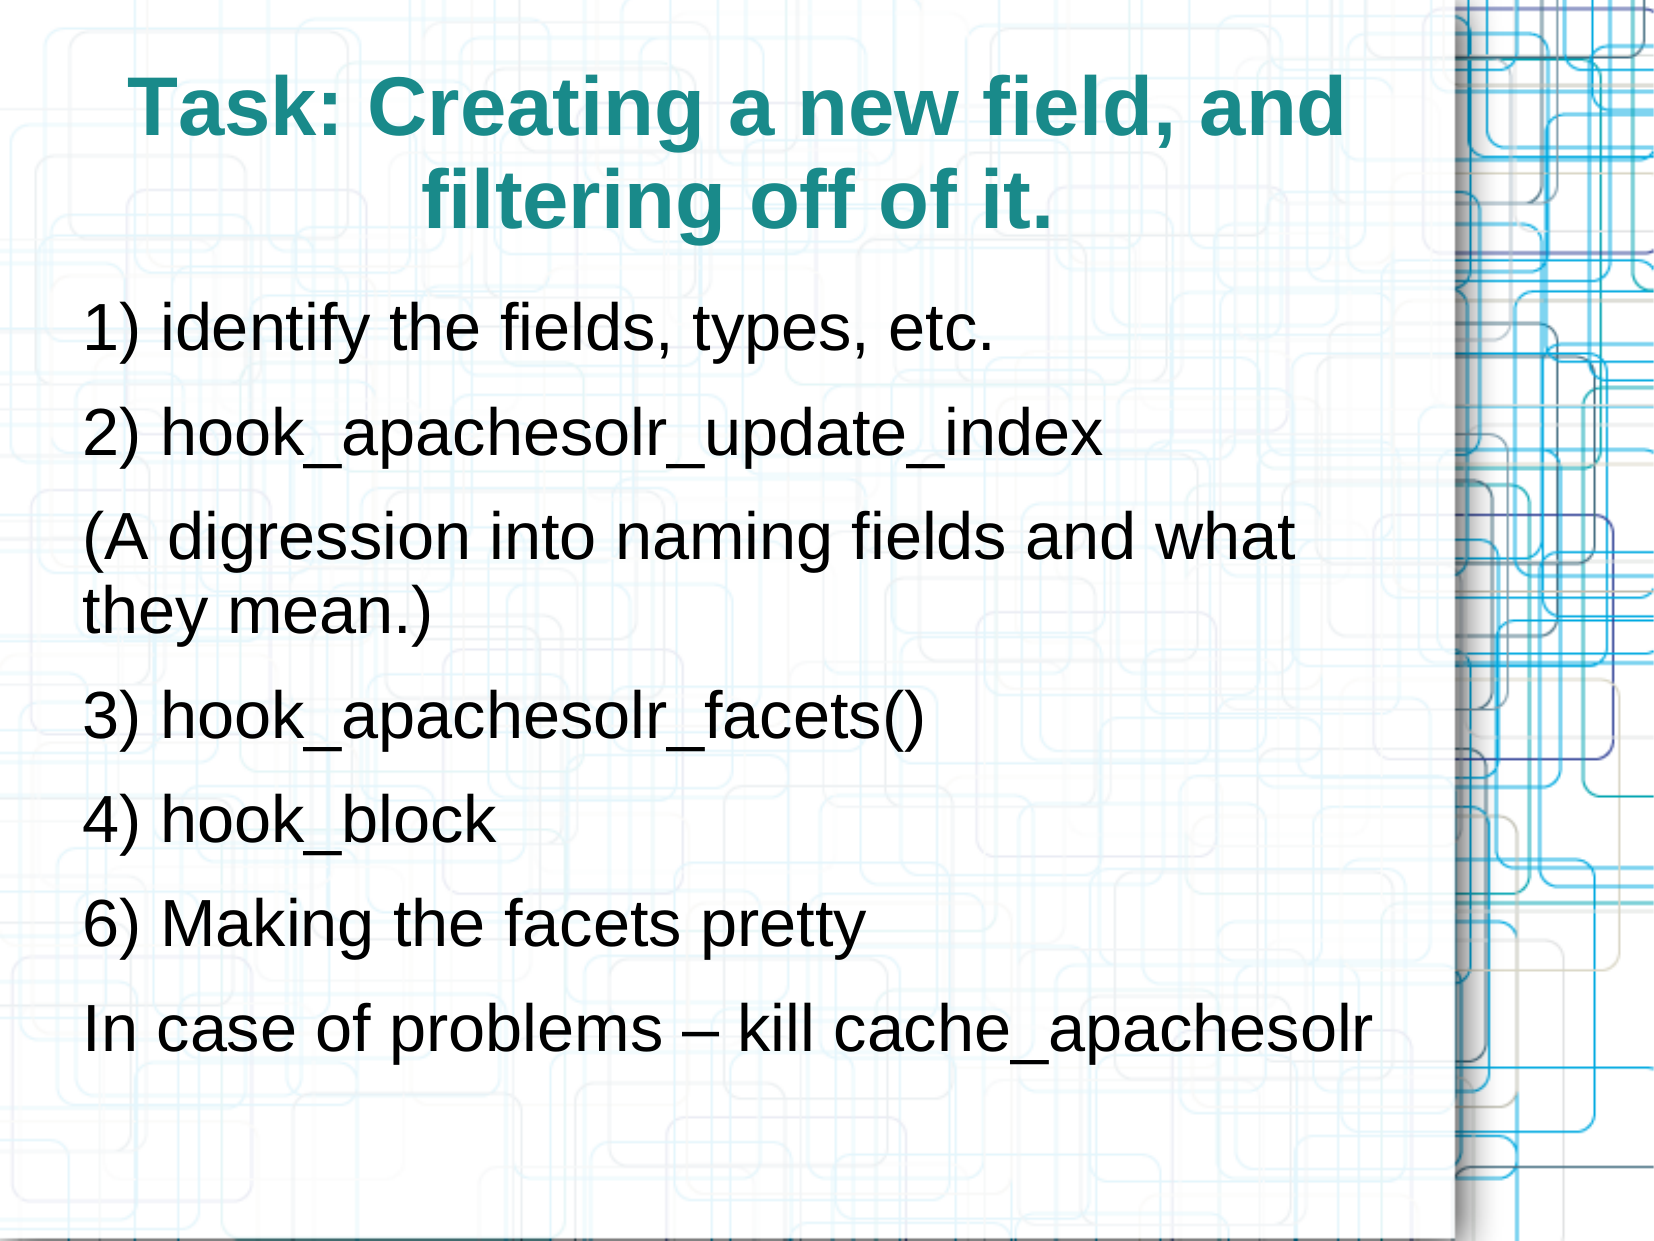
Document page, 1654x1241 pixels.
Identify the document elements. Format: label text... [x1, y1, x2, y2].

list 1) identify the fields, types, etc. 2) hook_apachesolr_update_index (A digression into naming fields and what they mean.) 3) hook_apachesolr_facets() 4) hook_block 6) Making the facets pretty In case of problems – kill cache_apachesolr [82, 290, 1418, 1094]
picture [0, 0, 1654, 1241]
title Task: Creating a new field, and filtering off of it. [59, 56, 1418, 250]
